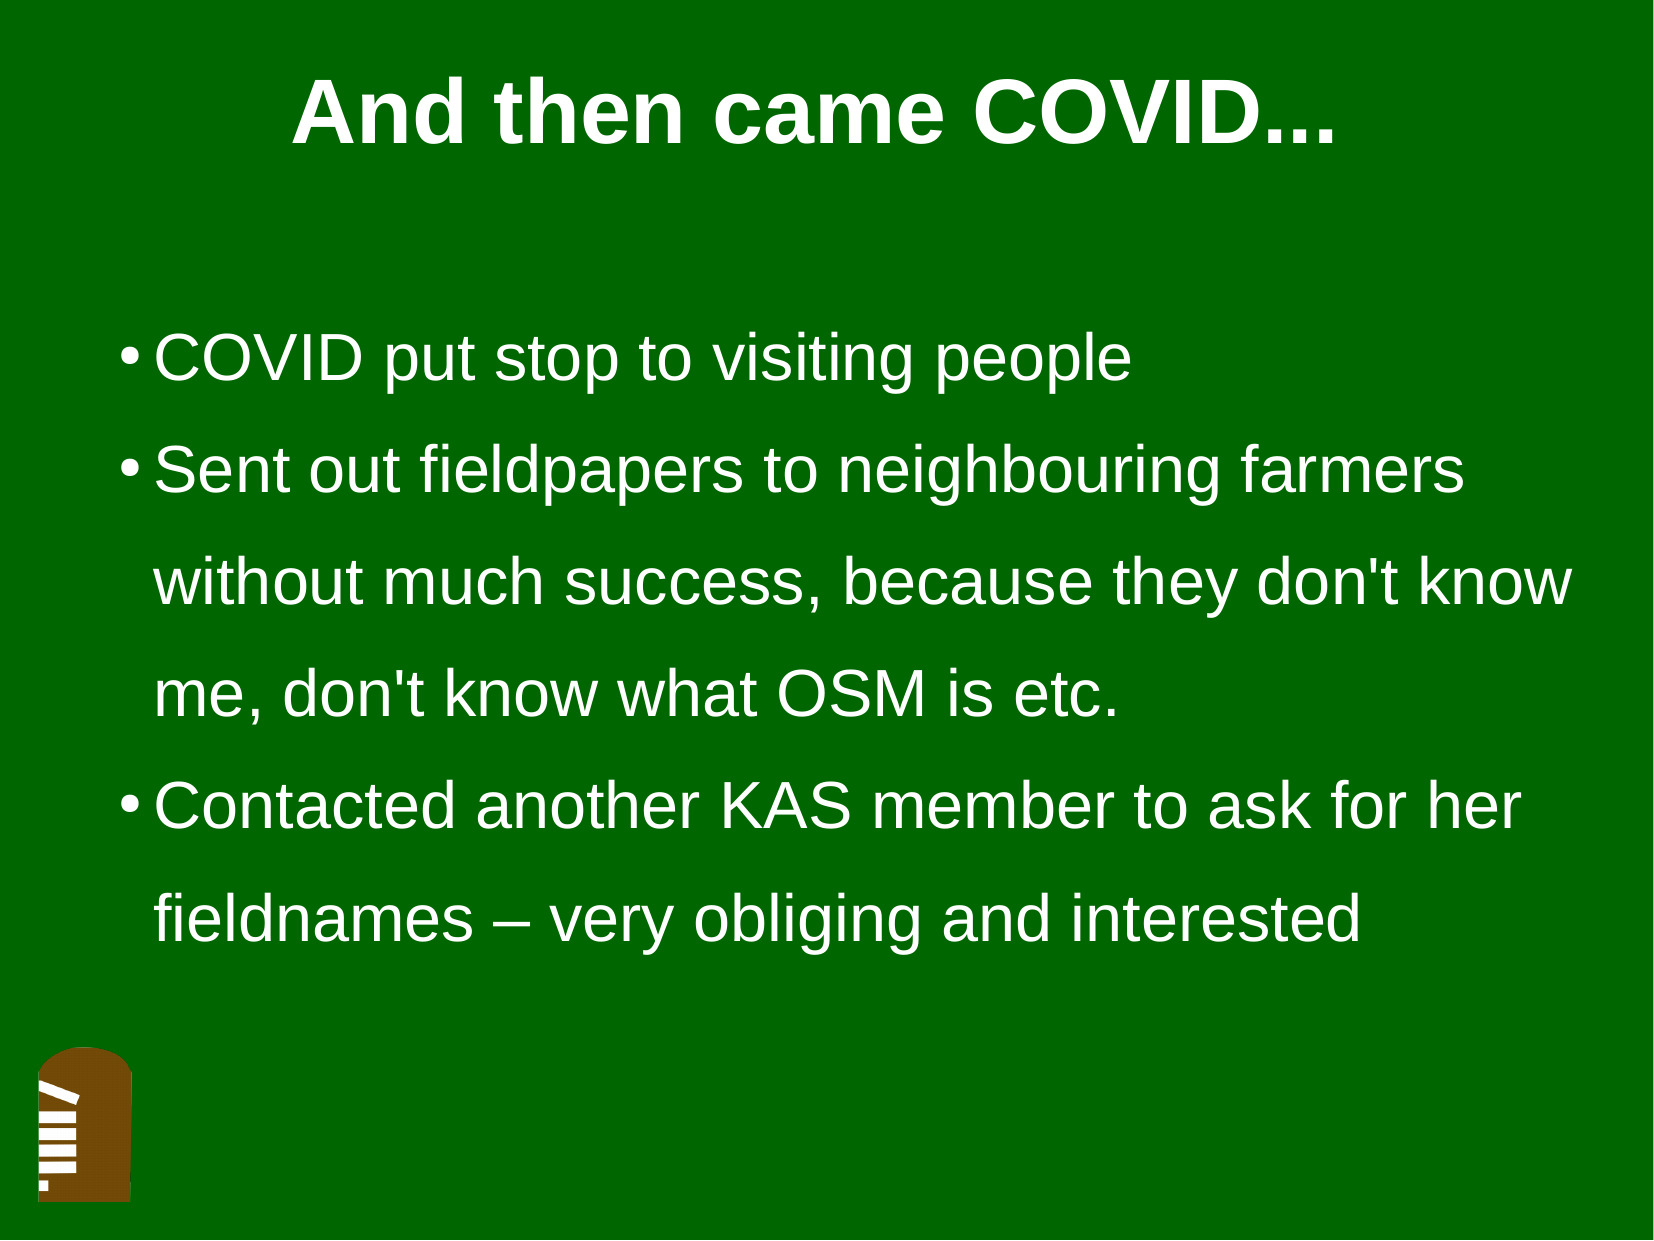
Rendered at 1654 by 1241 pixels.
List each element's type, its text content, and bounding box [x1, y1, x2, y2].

title And then came COVID... [70, 47, 1560, 178]
picture [0, 1032, 178, 1217]
subtitle COVID put stop to visiting people Sent out fieldpapers to neighbouring farmers without much success, because they don't know me, don't know what OSM is etc. Contacted another KAS member to ask for her fieldnames – very obliging and interested [118, 211, 1607, 1027]
